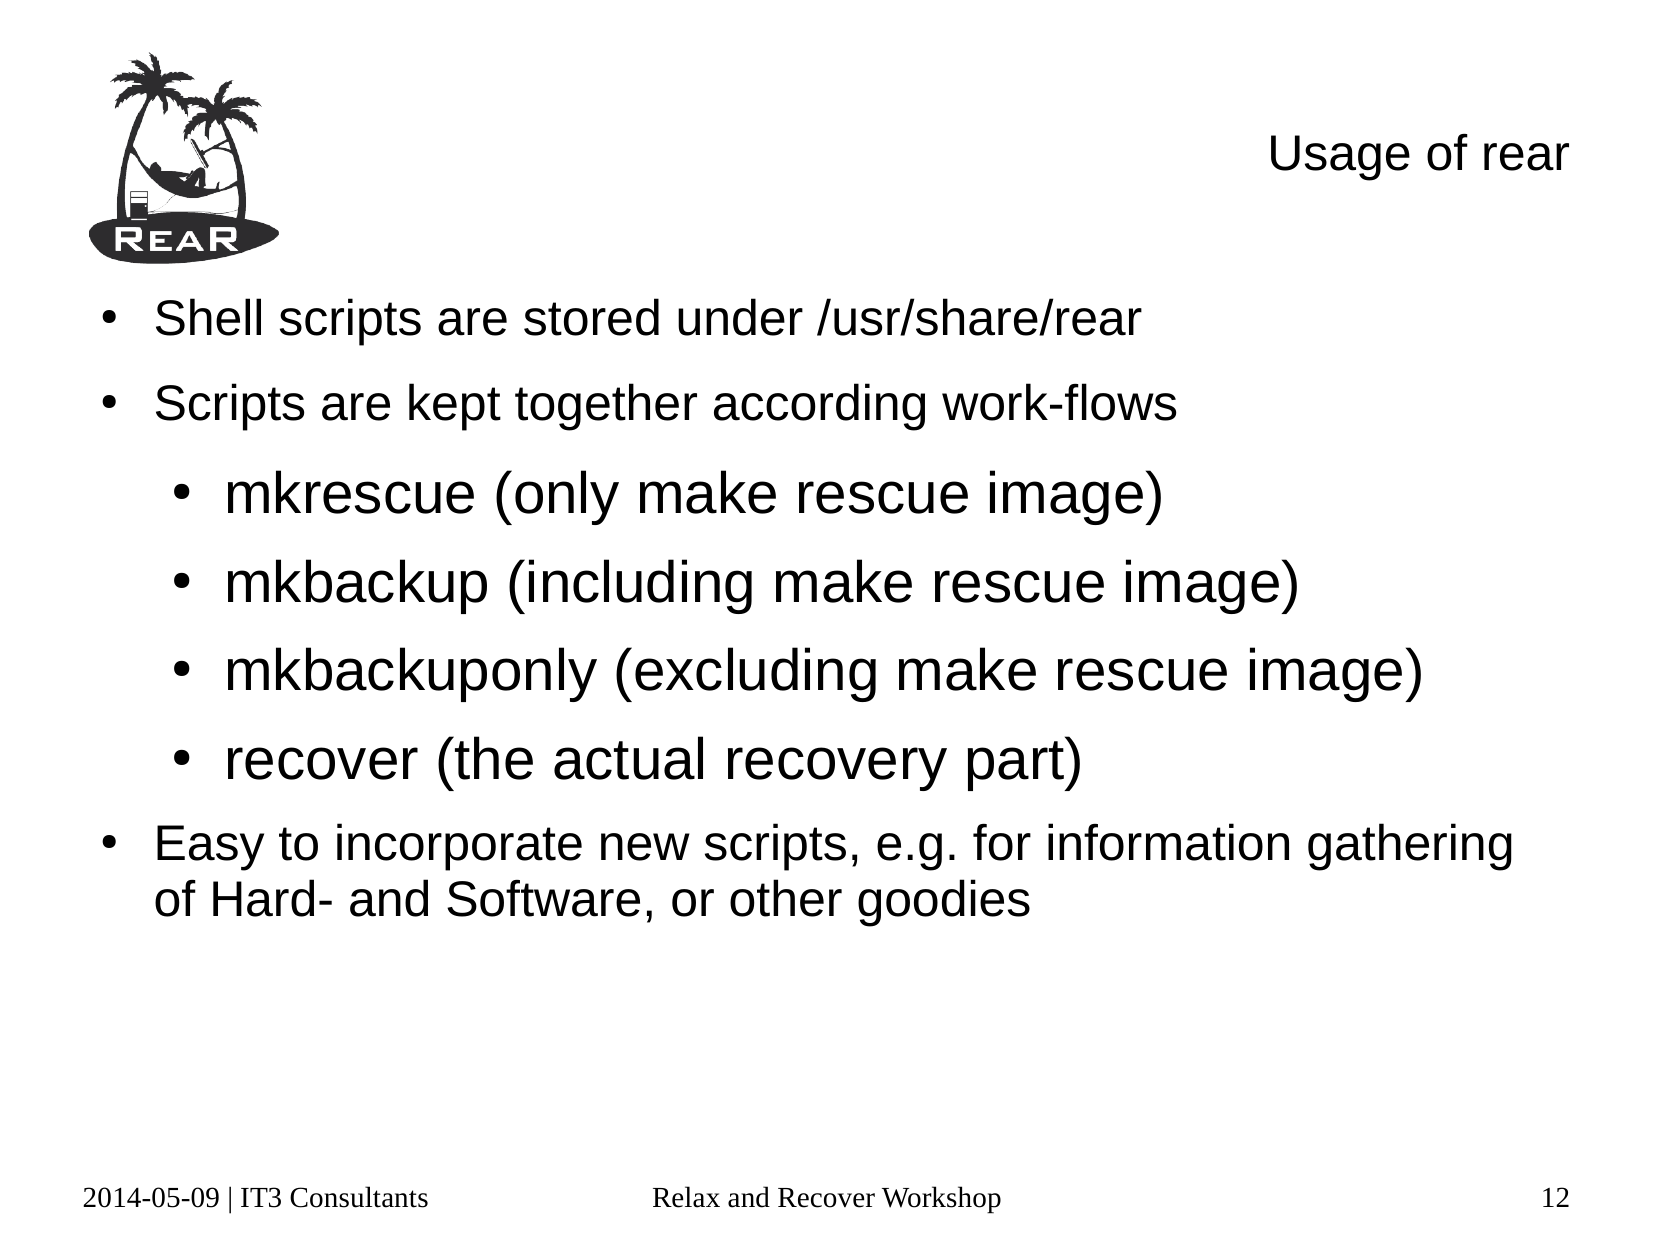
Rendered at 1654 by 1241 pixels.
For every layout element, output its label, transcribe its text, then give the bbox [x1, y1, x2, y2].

list Shell scripts are stored under /usr/share/rear Scripts are kept together according work-flows mkrescue (only make rescue image) mkbackup (including make rescue image) mkbackuponly (excluding make rescue image) recover (the actual recovery part) Easy to incorporate new scripts, e.g. for information gathering of Hard- and Software, or other goodies [82, 290, 1571, 1010]
title Usage of rear [295, 49, 1571, 257]
picture [88, 52, 279, 266]
